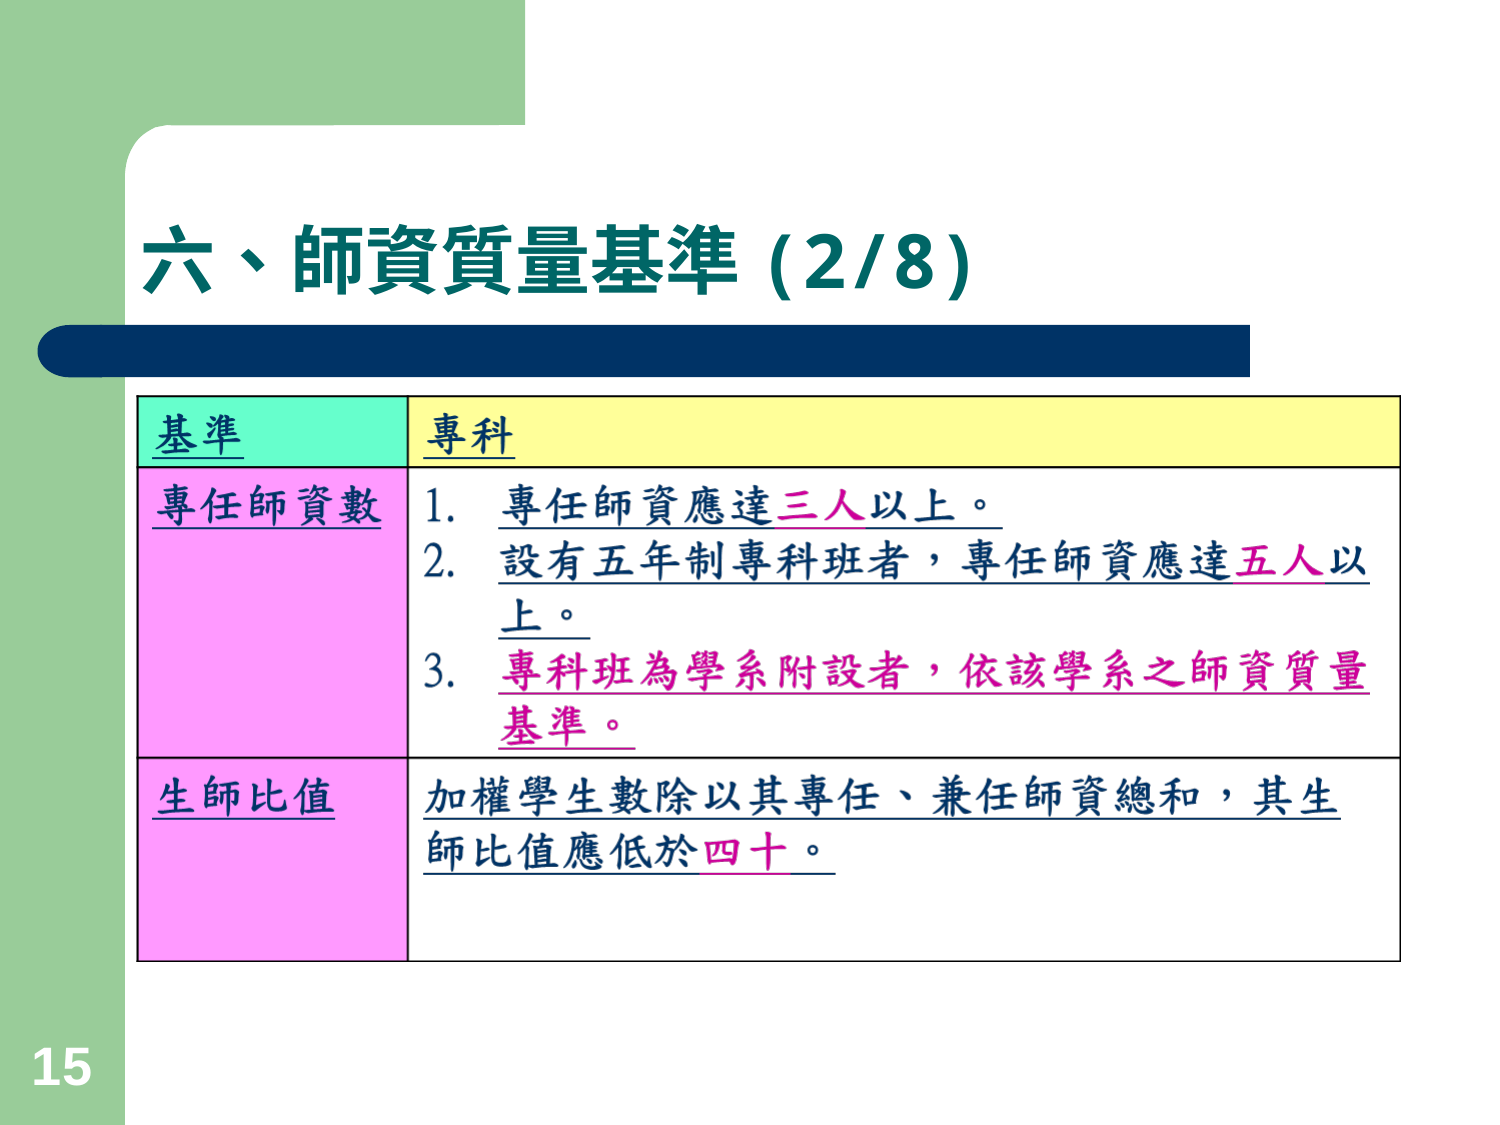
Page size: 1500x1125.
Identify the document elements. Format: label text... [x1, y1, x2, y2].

picture [125, 391, 1401, 963]
text_box [13, 1023, 111, 1105]
title 六、師資質量基準(2/8) [125, 125, 1426, 313]
